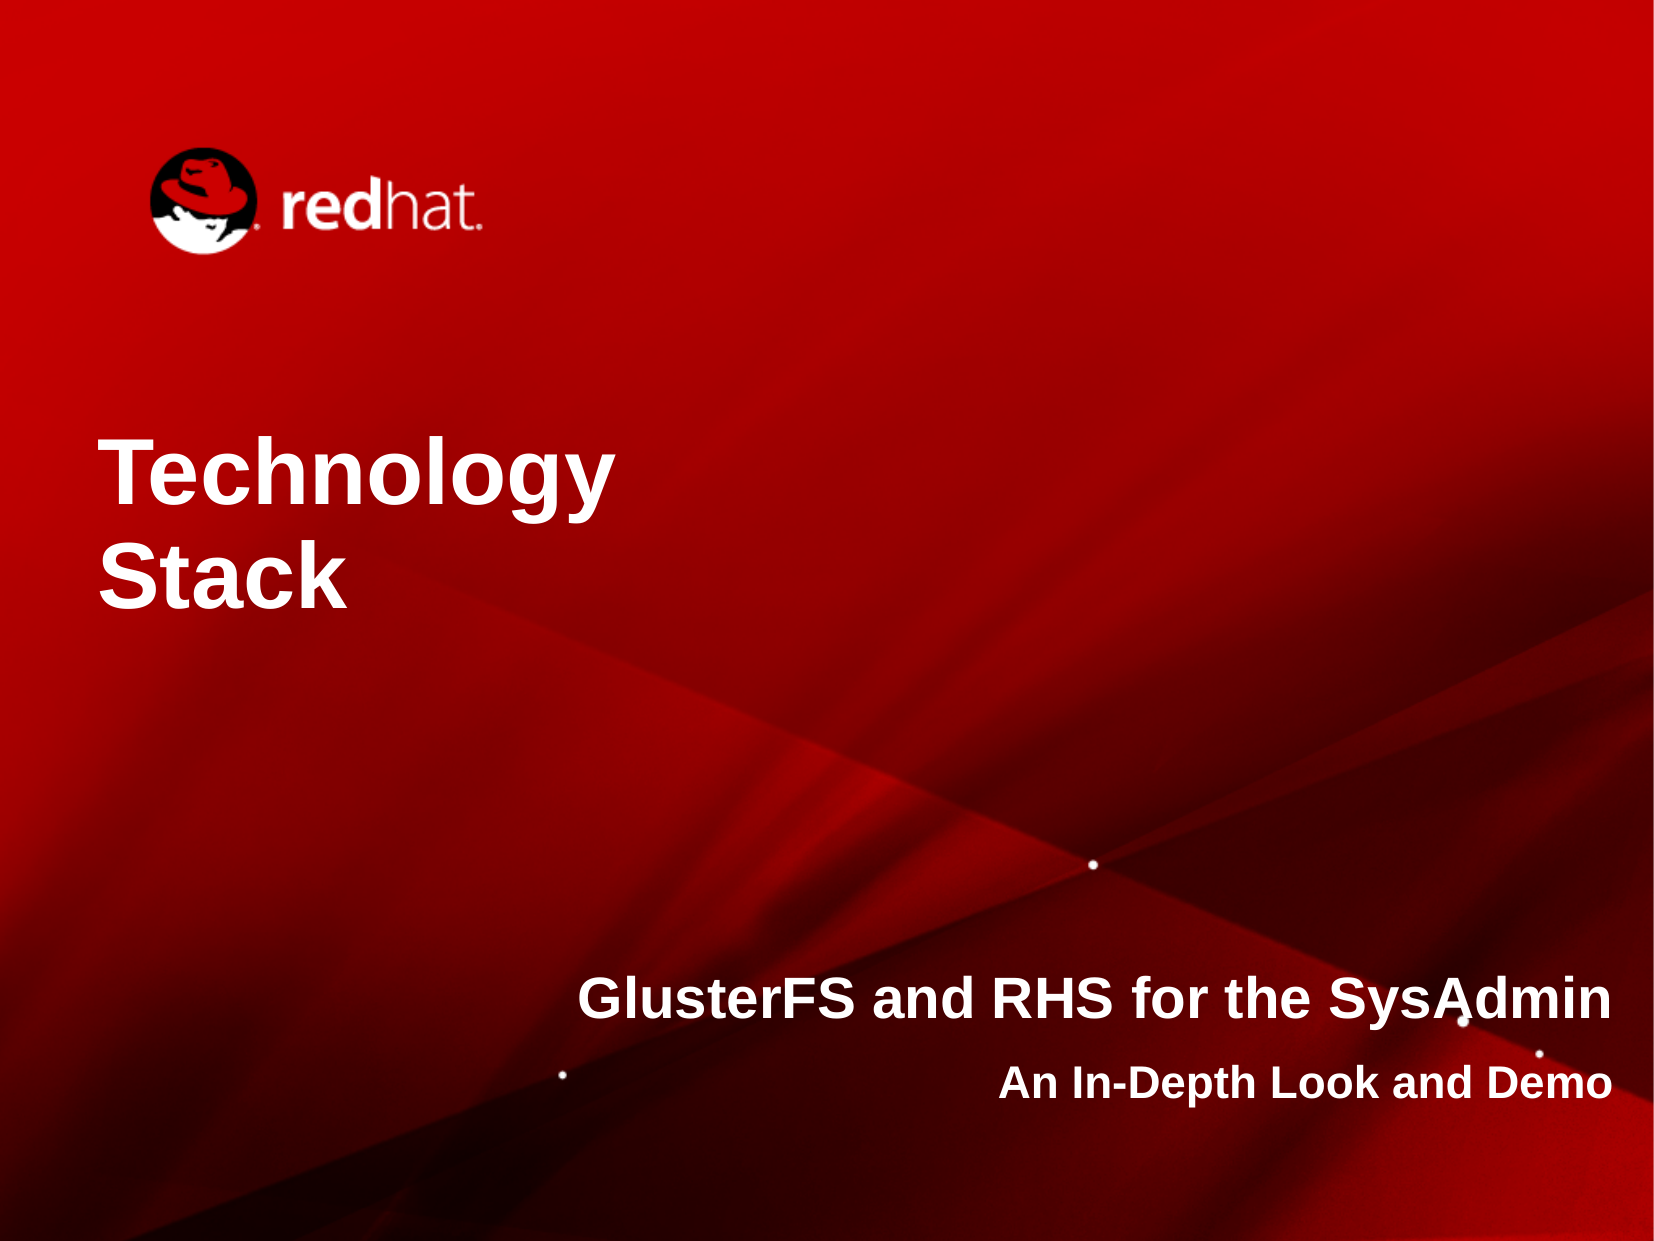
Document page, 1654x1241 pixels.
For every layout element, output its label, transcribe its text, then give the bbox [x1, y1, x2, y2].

text_box GlusterFS and RHS for the SysAdmin An In-Depth Look and Demo [562, 958, 1629, 1116]
title Technology Stack [97, 419, 1586, 629]
picture [0, 0, 1654, 1241]
